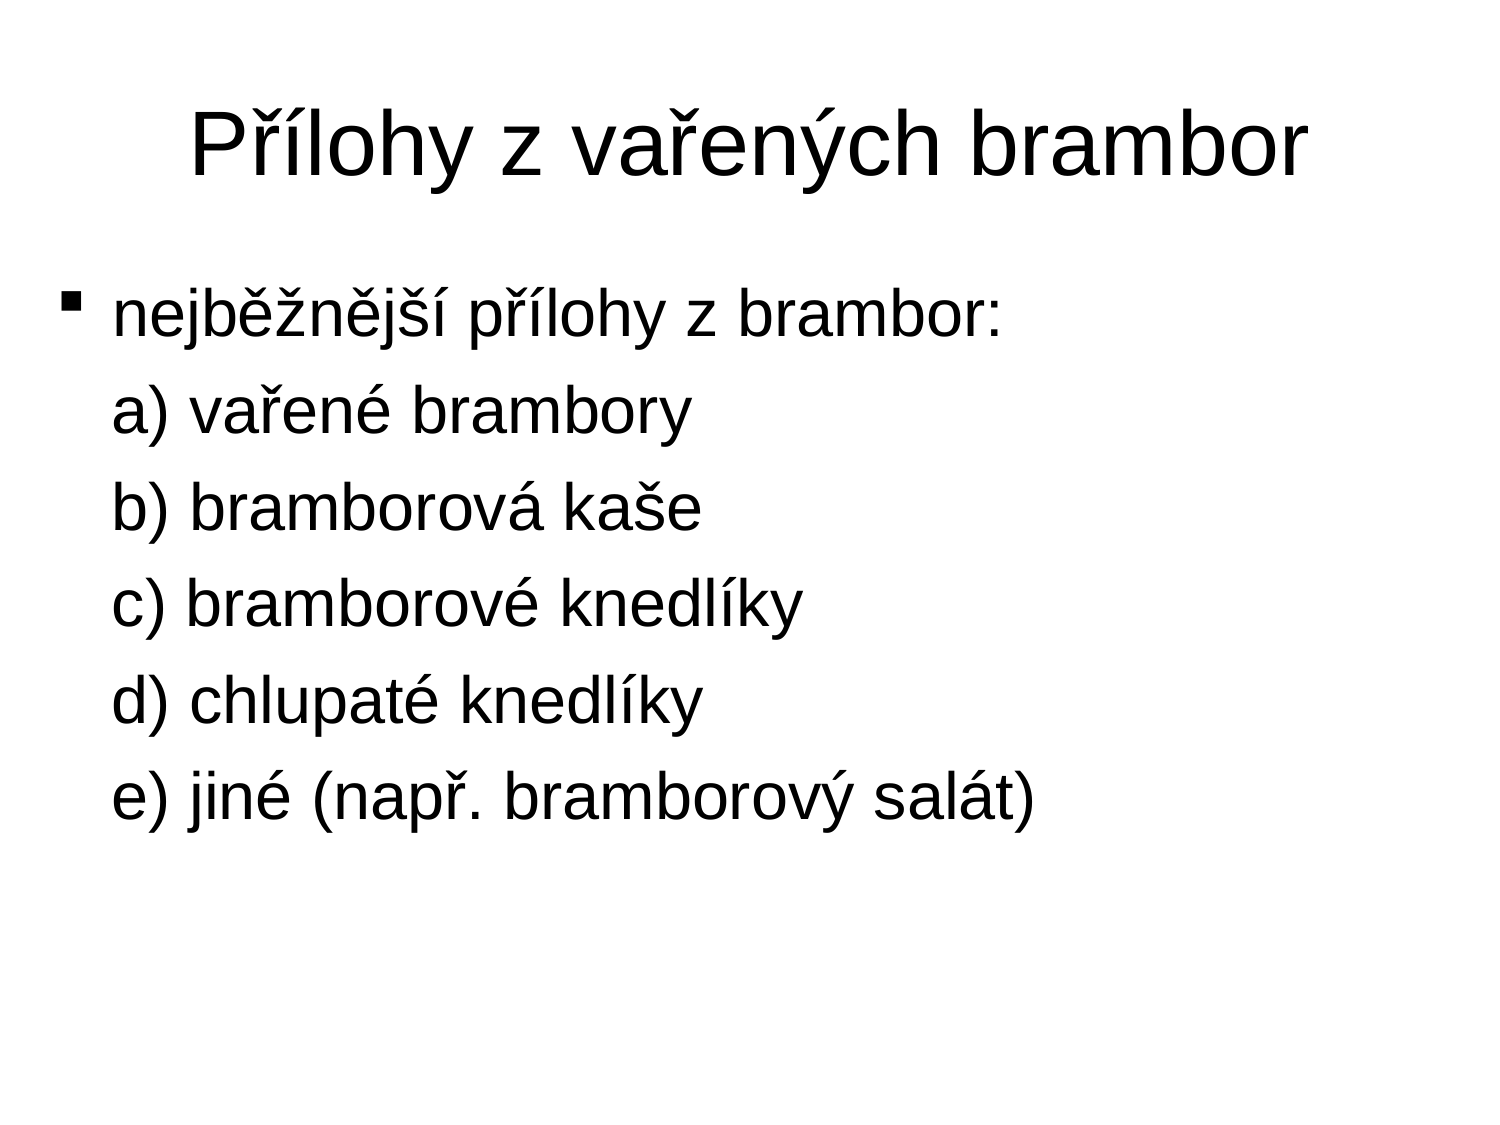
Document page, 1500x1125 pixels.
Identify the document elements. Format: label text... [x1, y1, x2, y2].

list nejběžnější přílohy z brambor: a) vařené brambory b) bramborová kaše c) bramborové knedlíky d) chlupaté knedlíky e) jiné (např. bramborový salát) [41, 262, 1425, 1006]
title Přílohy z vařených brambor [75, 45, 1426, 233]
